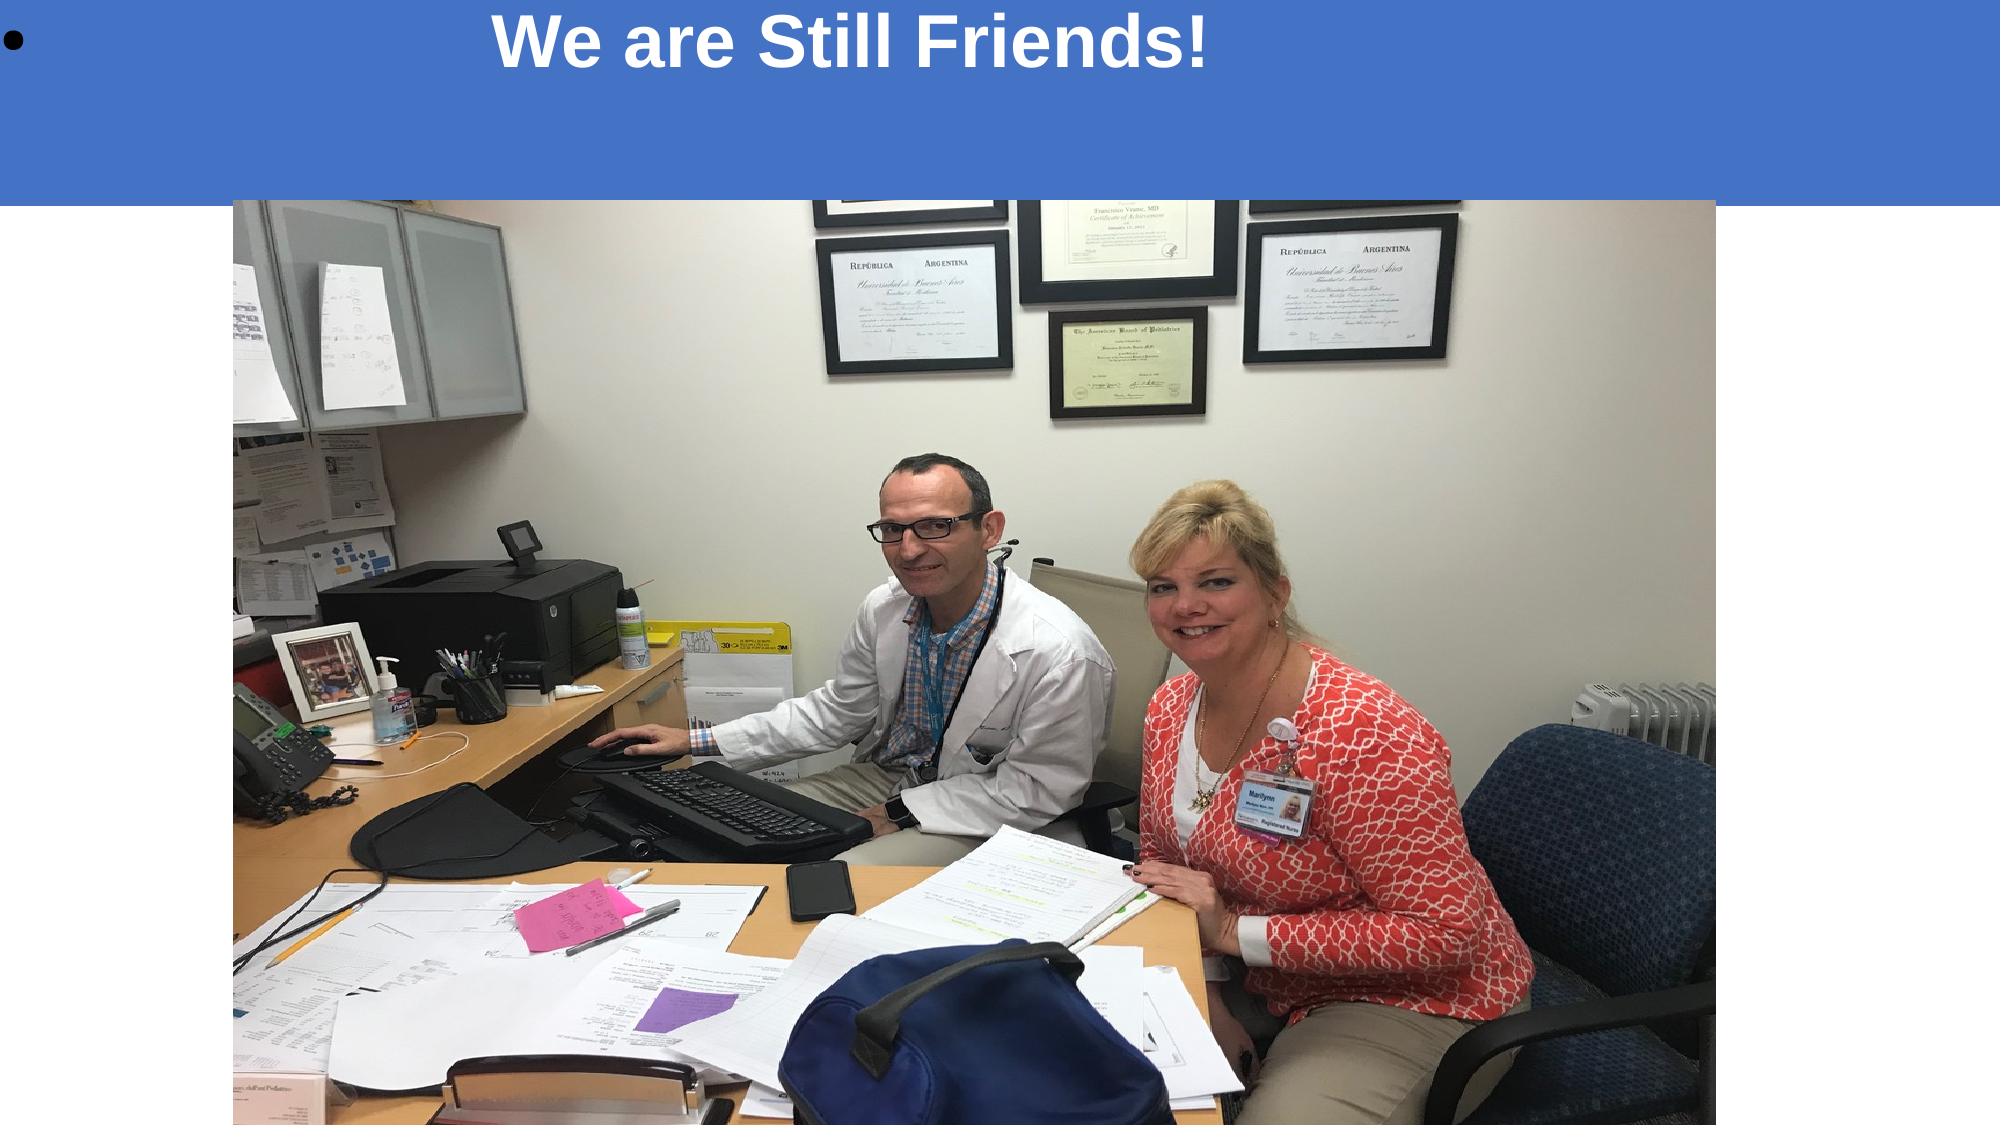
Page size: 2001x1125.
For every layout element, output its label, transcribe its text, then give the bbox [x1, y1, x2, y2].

table_header We are Still Friends! [0, 0, 2000, 206]
picture [233, 200, 1716, 1125]
